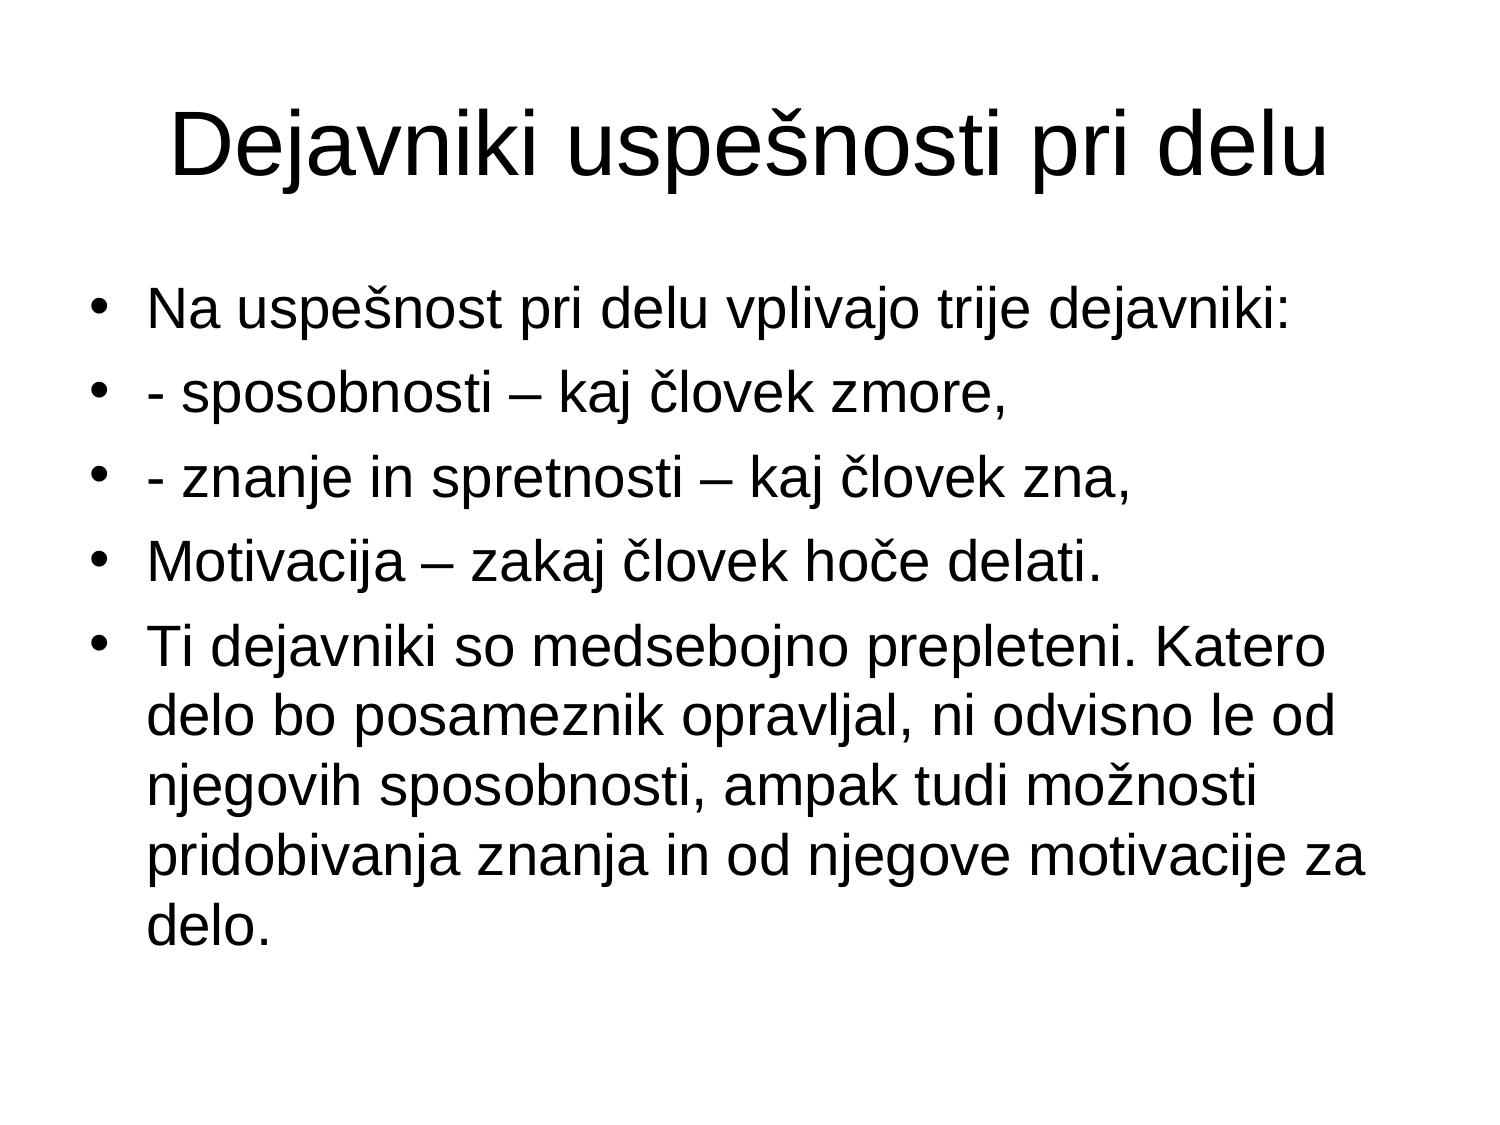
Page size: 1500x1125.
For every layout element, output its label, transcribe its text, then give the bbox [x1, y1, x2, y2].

title Dejavniki uspešnosti pri delu [75, 45, 1426, 233]
list Na uspešnost pri delu vplivajo trije dejavniki: - sposobnosti – kaj človek zmore, - znanje in spretnosti – kaj človek zna, Motivacija – zakaj človek hoče delati. Ti dejavniki so medsebojno prepleteni. Katero delo bo posameznik opravljal, ni odvisno le od njegovih sposobnosti, ampak tudi možnosti pridobivanja znanja in od njegove motivacije za delo. [75, 262, 1426, 1006]
